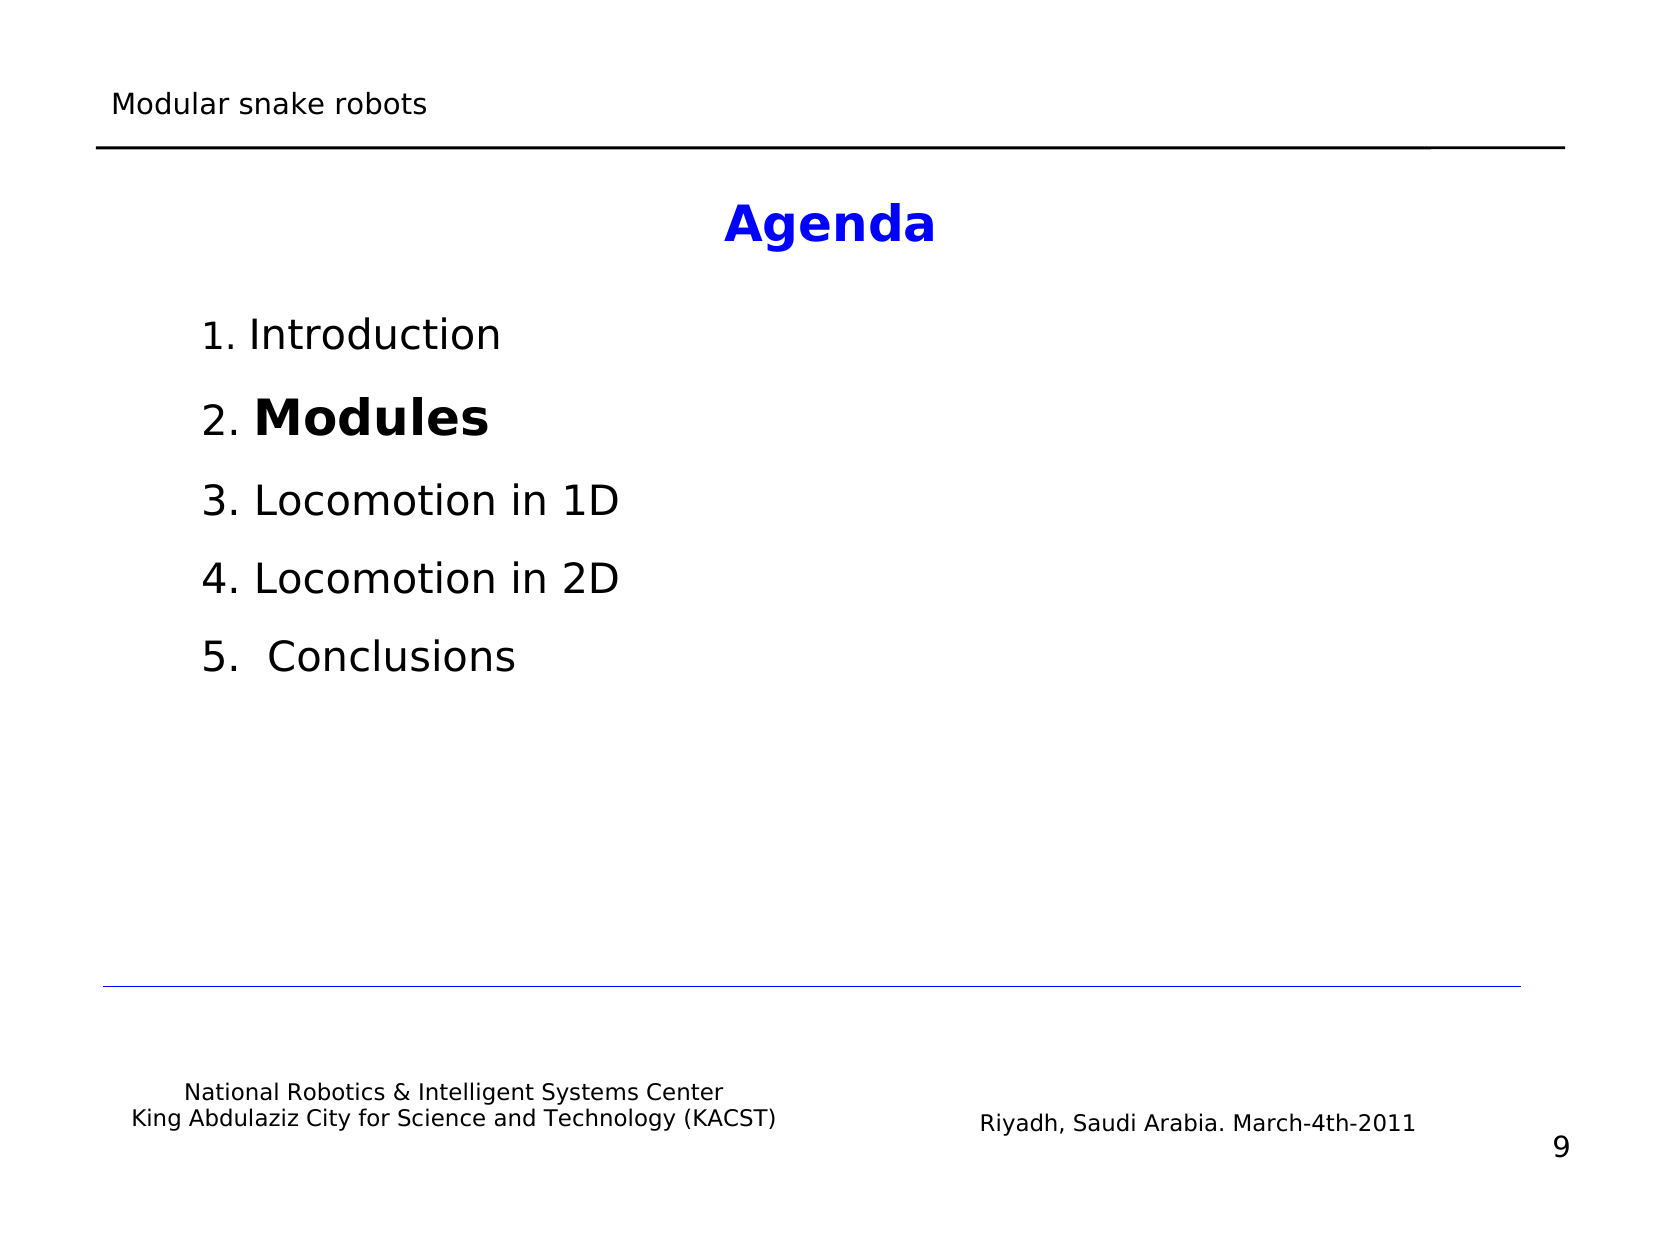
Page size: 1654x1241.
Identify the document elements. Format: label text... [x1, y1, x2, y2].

text_box National Robotics & Intelligent Systems Center King Abdulaziz City for Science and Technology (KACST) [109, 1071, 800, 1157]
text_box Modular snake robots [96, 79, 443, 129]
text_box Agenda [709, 187, 953, 261]
text_box Introduction Modules Locomotion in 1D Locomotion in 2D Conclusions [186, 303, 636, 689]
text_box Riyadh, Saudi Arabia. March-4th-2011 [907, 1102, 1490, 1145]
